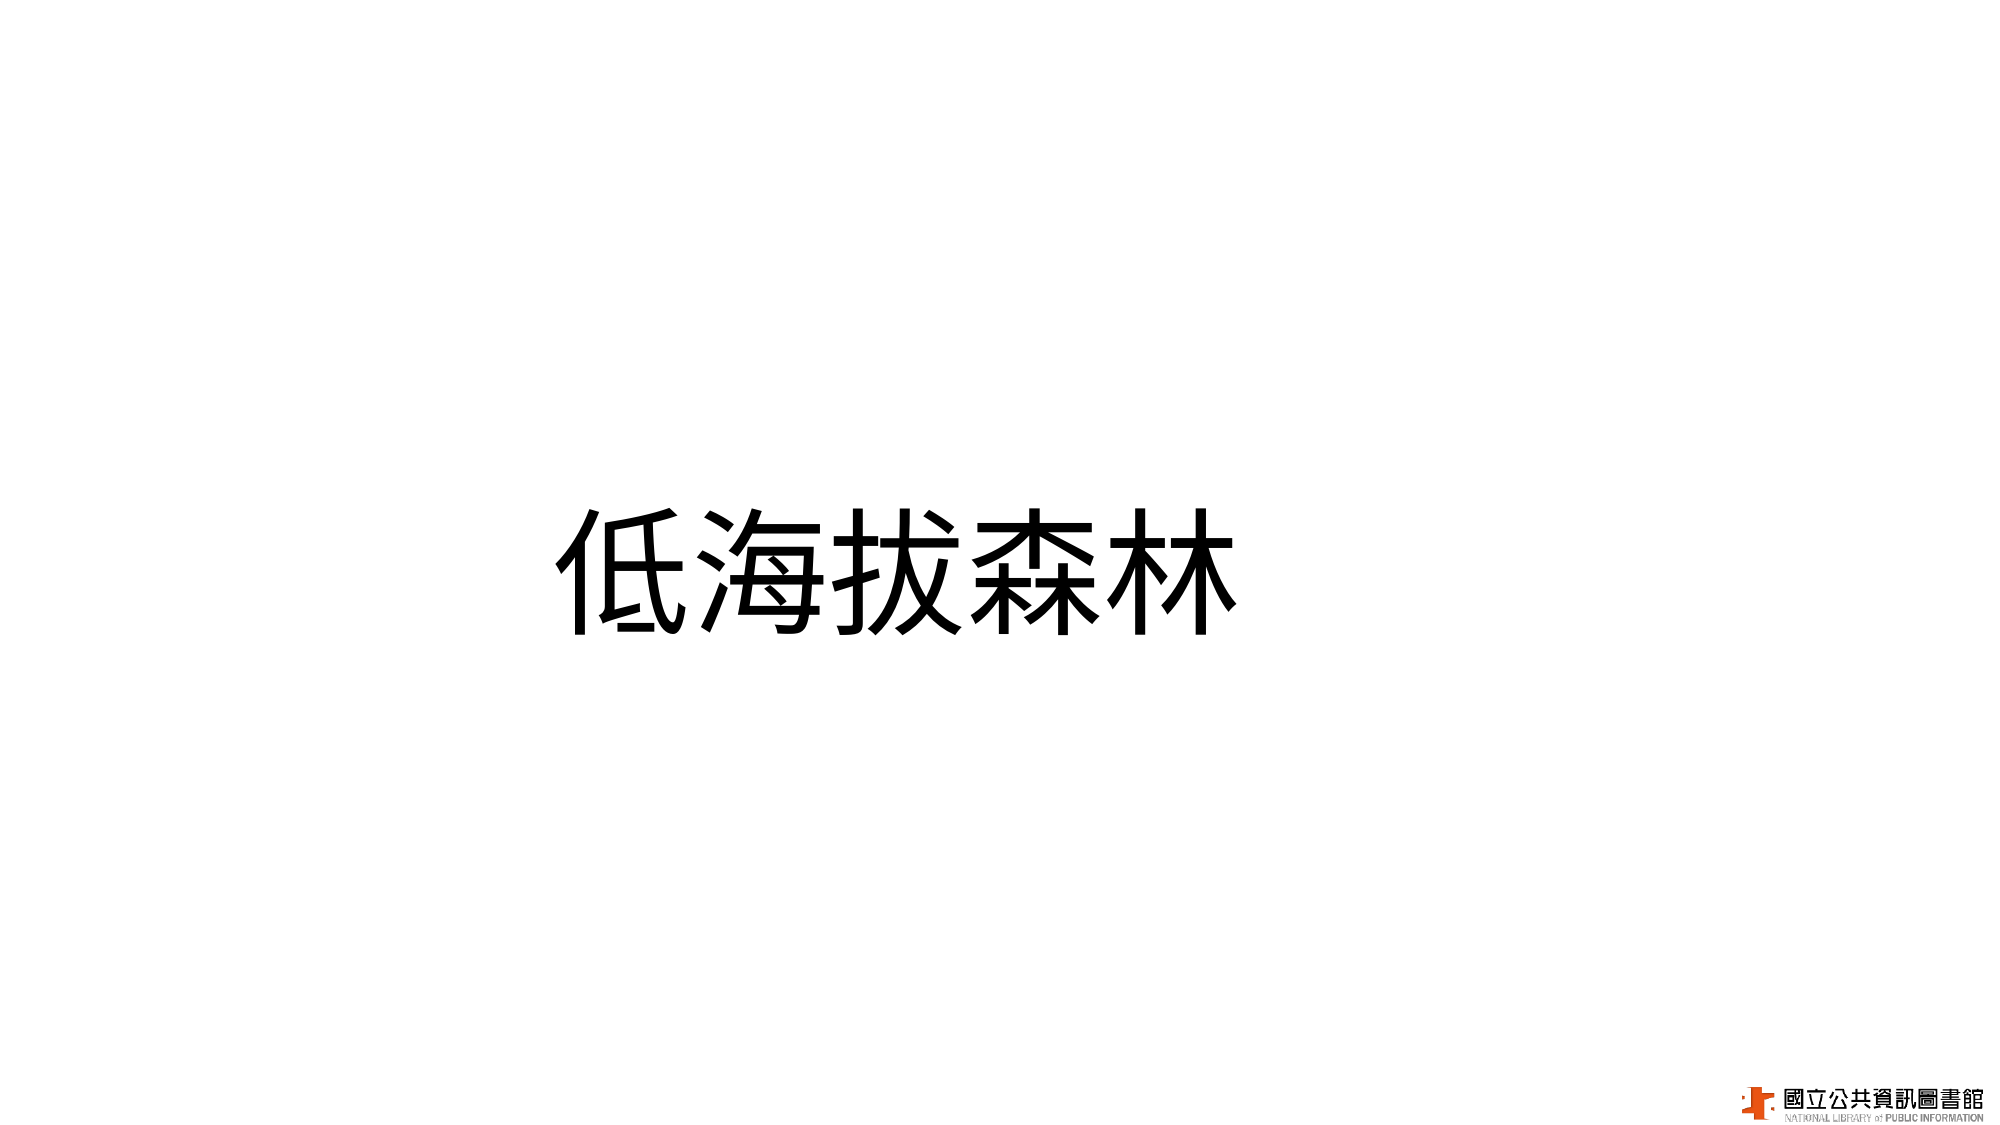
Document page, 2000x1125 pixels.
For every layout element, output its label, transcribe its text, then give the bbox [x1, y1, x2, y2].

text_box 低海拔森林 [539, 479, 1264, 662]
